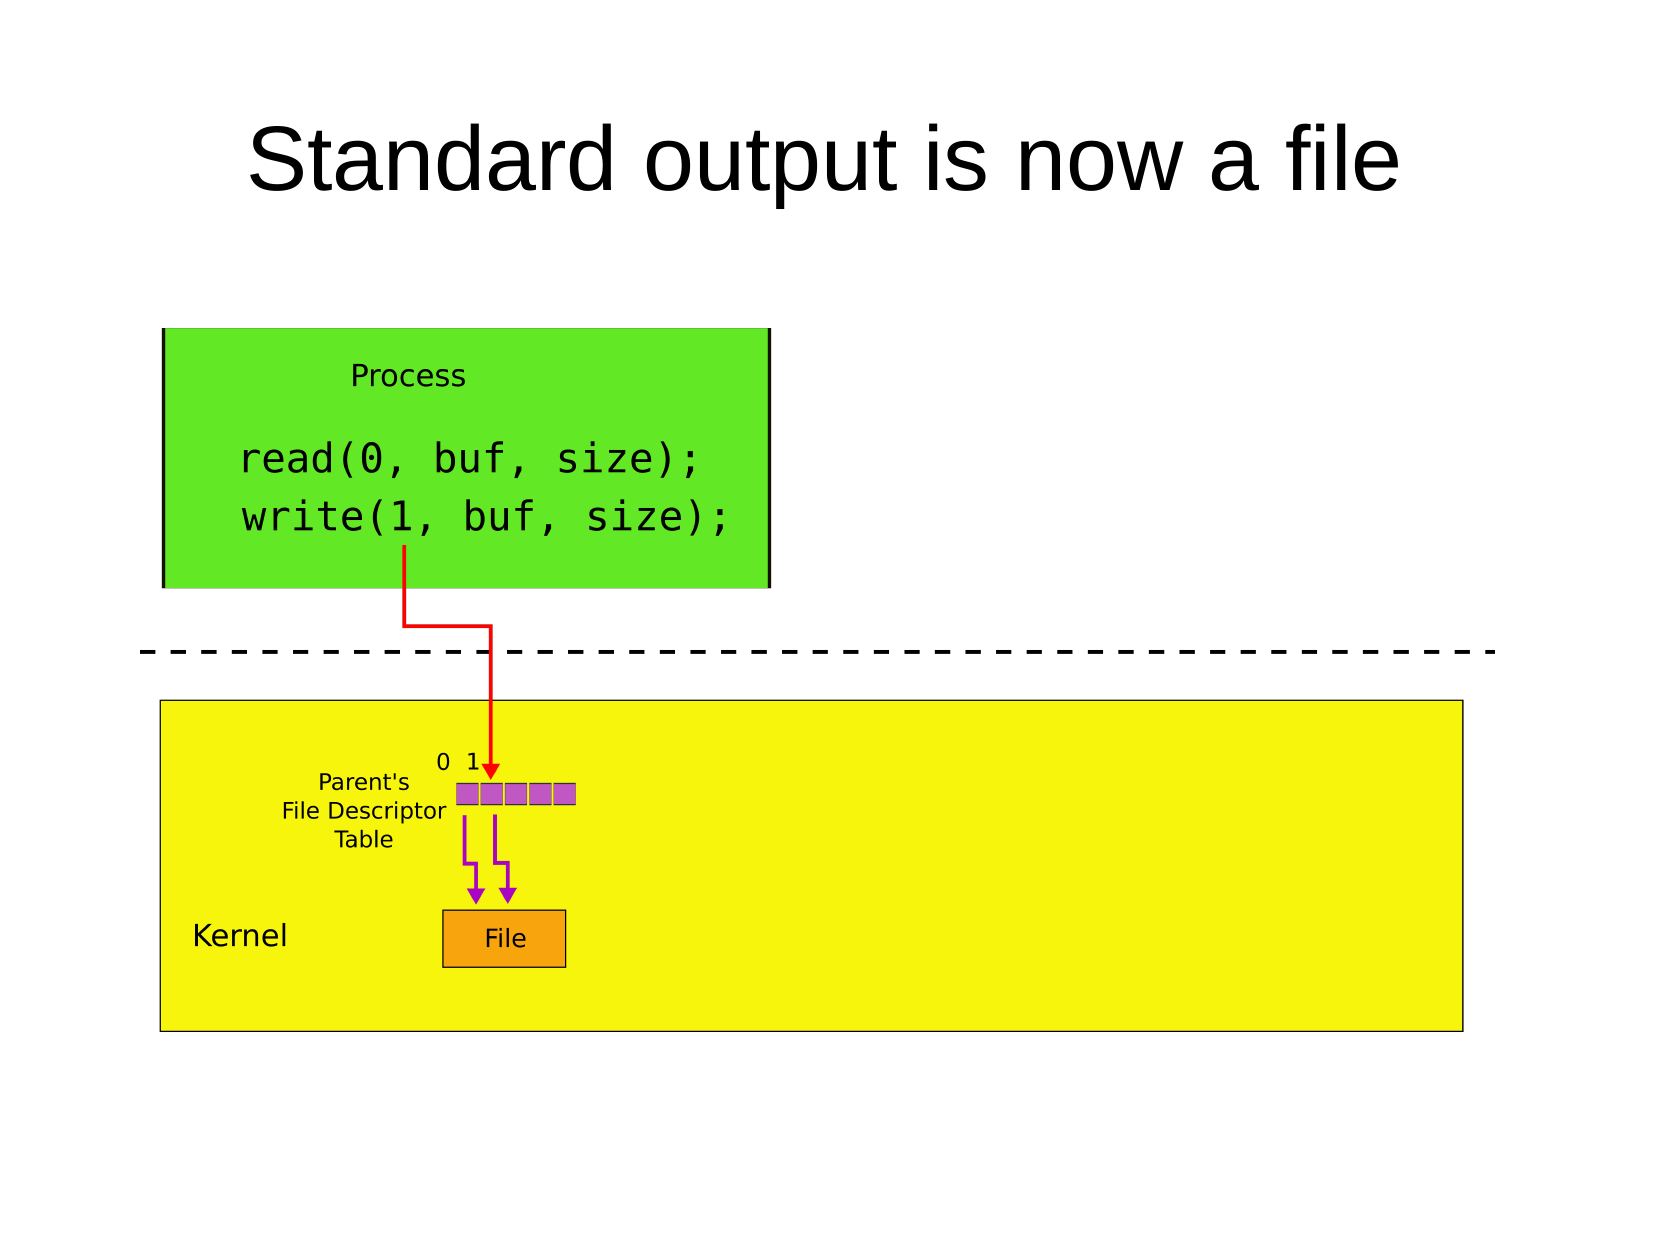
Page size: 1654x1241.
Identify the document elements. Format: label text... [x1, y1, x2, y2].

picture [140, 328, 1495, 1032]
title Standard output is now a file [75, 55, 1576, 263]
